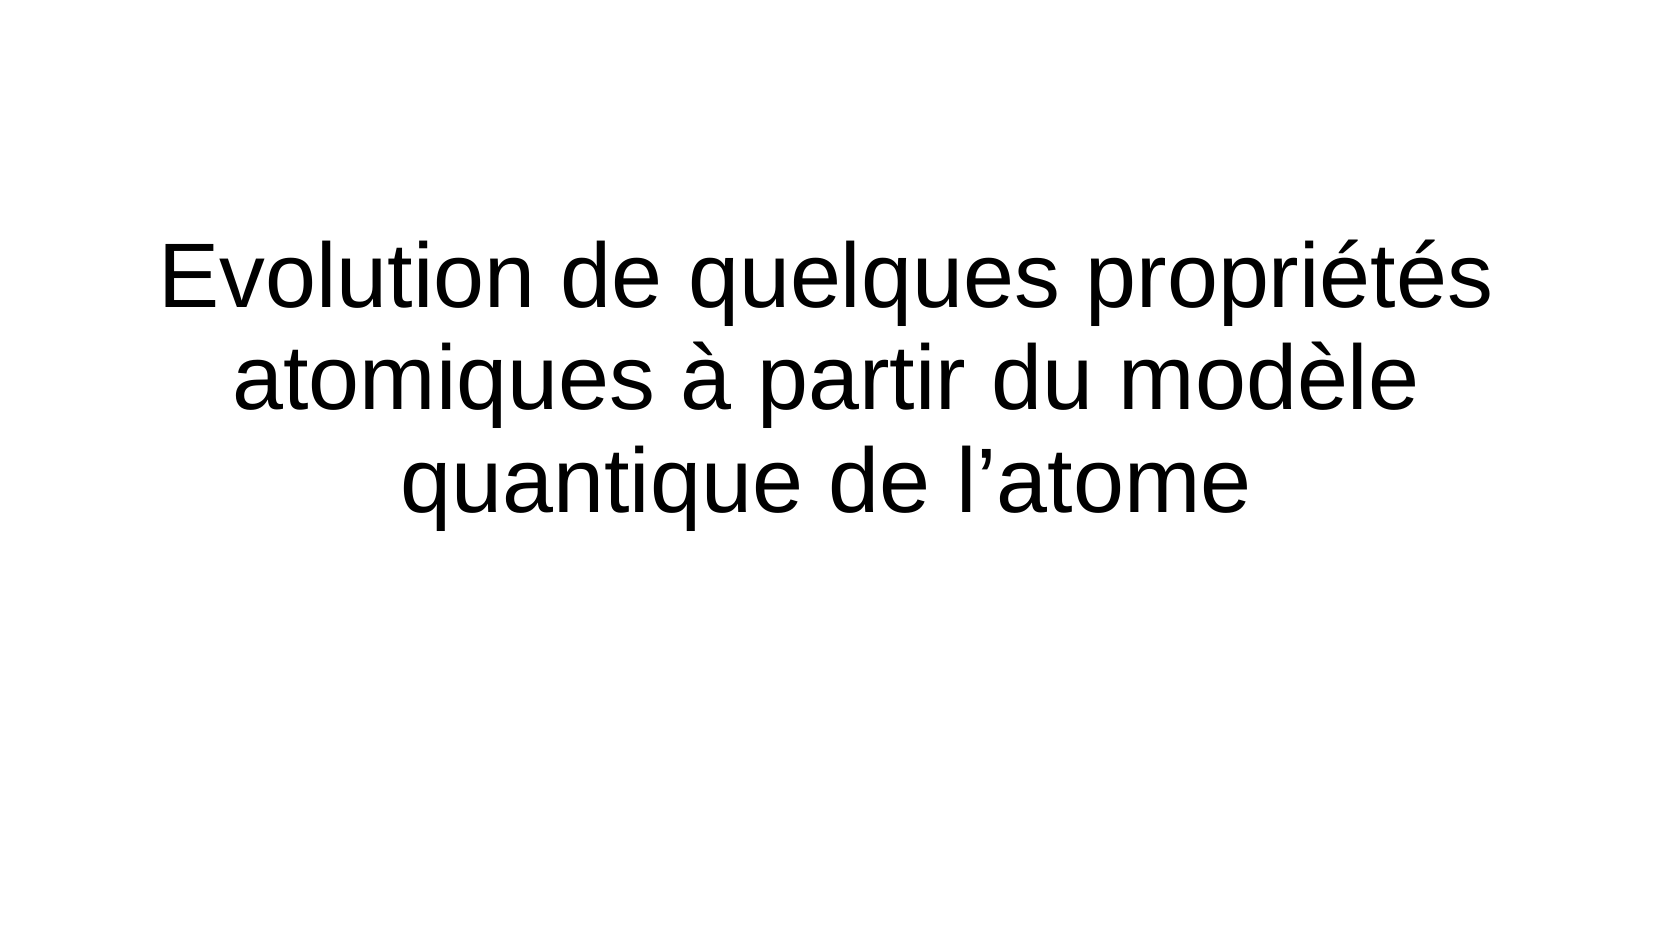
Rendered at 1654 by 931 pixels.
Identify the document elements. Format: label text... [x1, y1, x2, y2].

title Evolution de quelques propriétés atomiques à partir du modèle quantique de l’atome [82, 165, 1571, 591]
